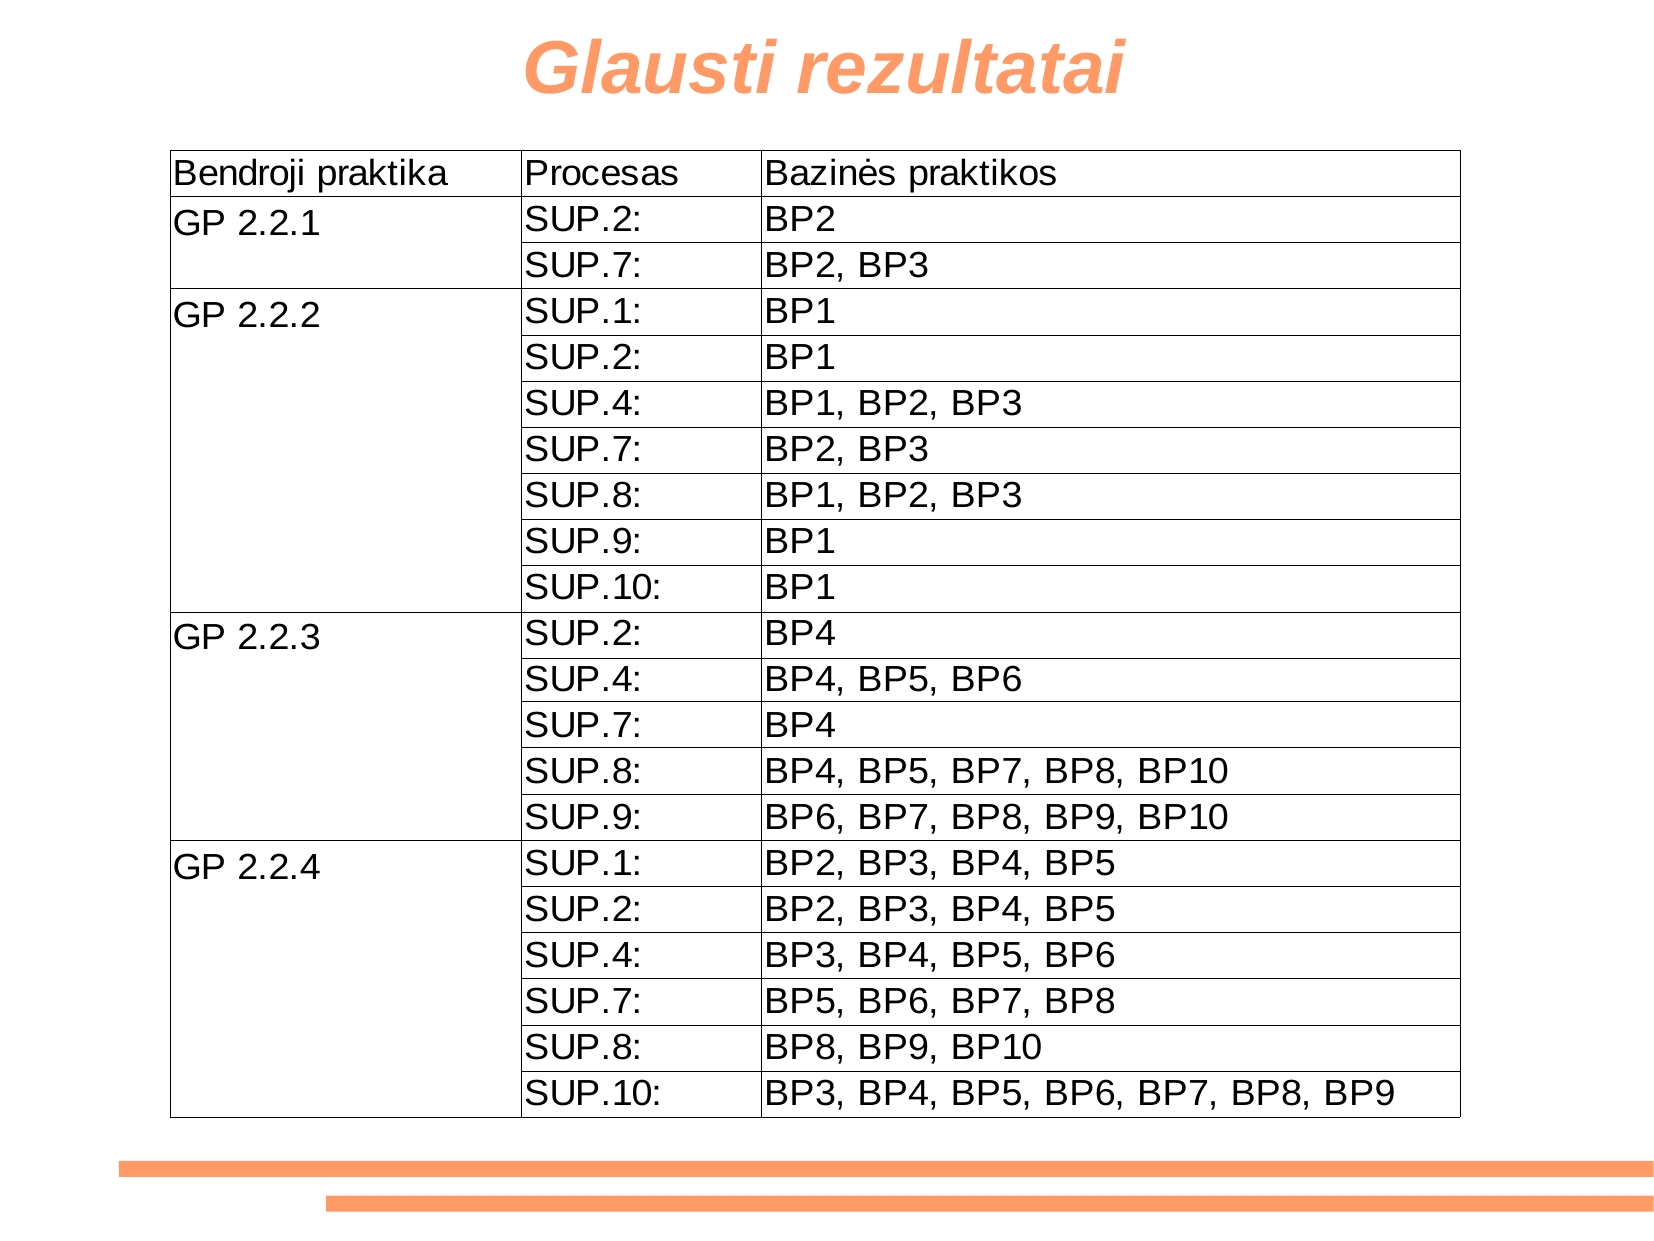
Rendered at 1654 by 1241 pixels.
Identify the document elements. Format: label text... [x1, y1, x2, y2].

chart [165, 147, 1465, 1123]
title Glausti rezultatai [118, 16, 1531, 119]
